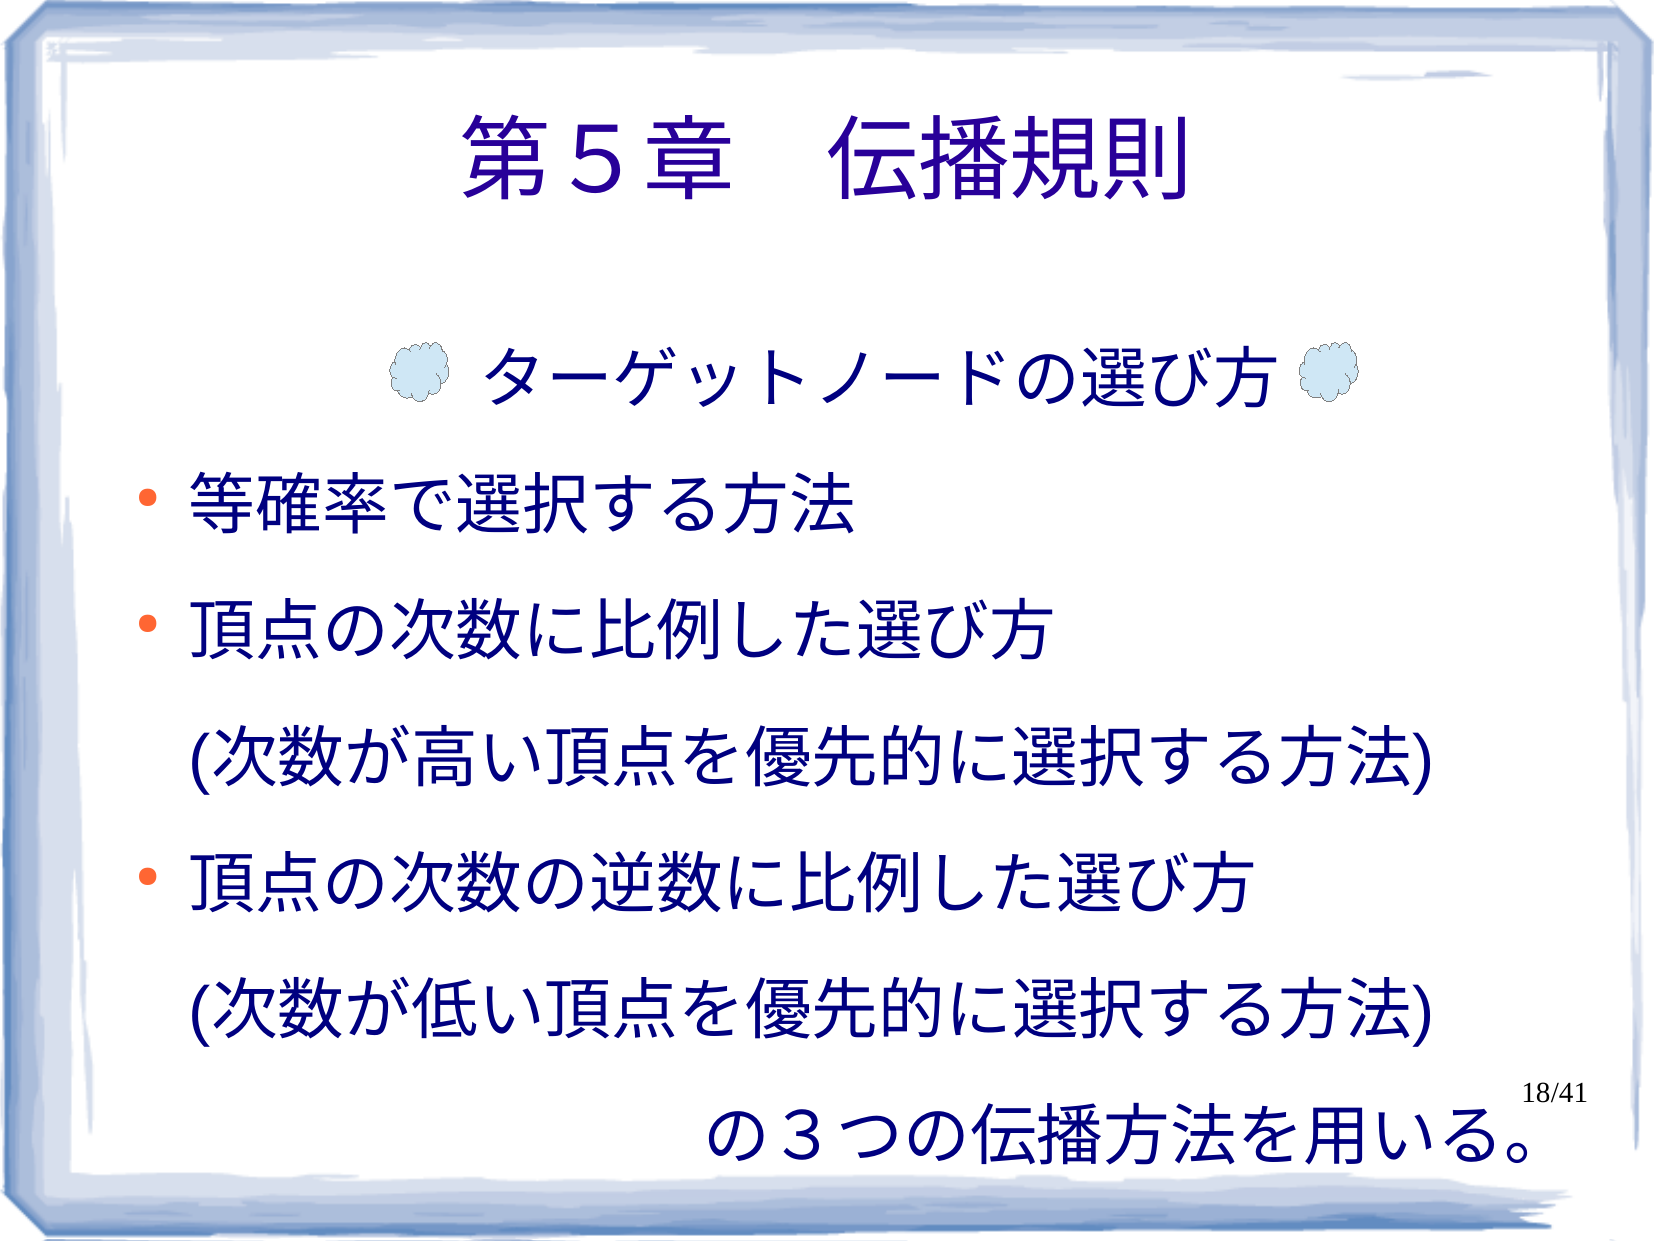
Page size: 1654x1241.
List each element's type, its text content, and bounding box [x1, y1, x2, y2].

list ターゲットノードの選び方 等確率で選択する方法 頂点の次数に比例した選び方 (次数が高い頂点を優先的に選択する方法) 頂点の次数の逆数に比例した選び方 (次数が低い頂点を優先的に選択する方法) の３つの伝播方法を用いる。 [118, 324, 1571, 1128]
title 第５章 伝播規則 [82, 49, 1571, 257]
text_box [389, 342, 449, 402]
text_box [1299, 342, 1359, 402]
picture [0, 0, 1654, 1241]
